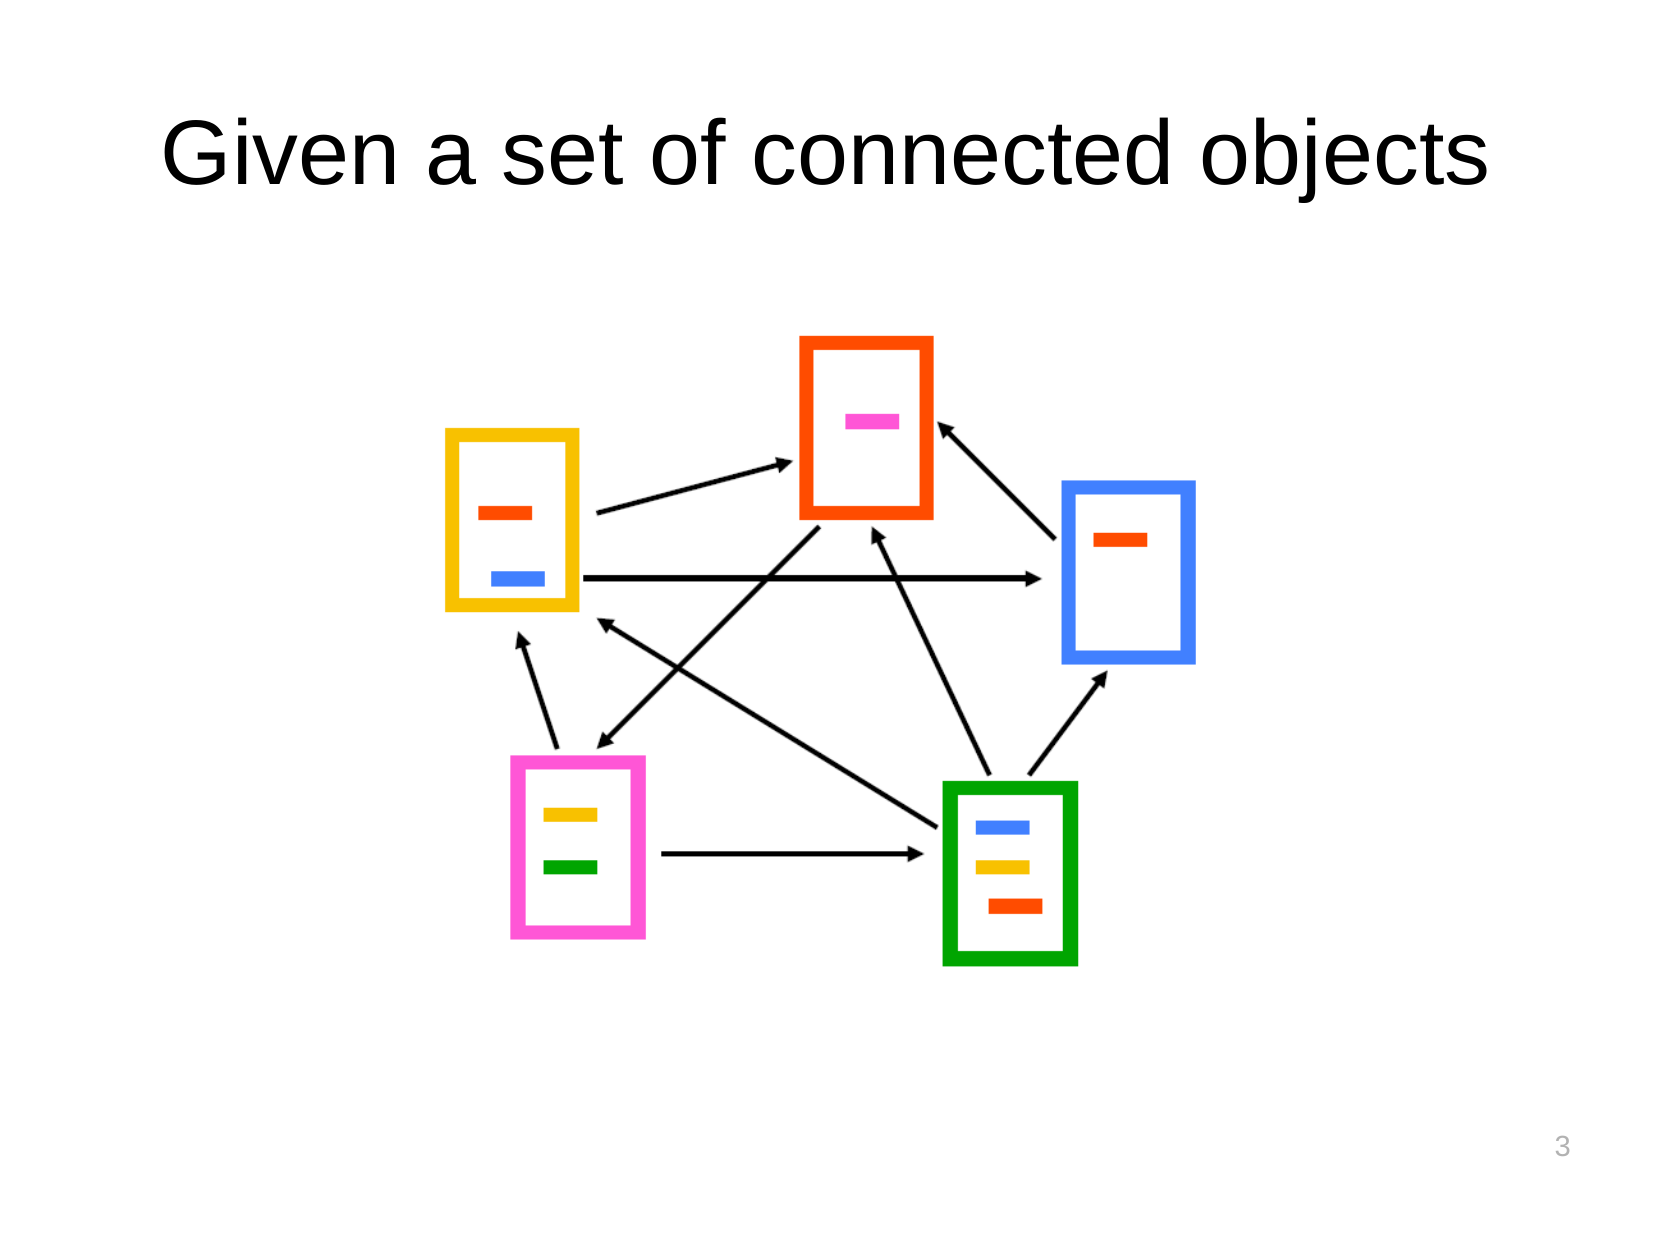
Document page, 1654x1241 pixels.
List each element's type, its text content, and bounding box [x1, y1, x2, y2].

title Given a set of connected objects [82, 49, 1571, 257]
picture [435, 290, 1219, 1010]
